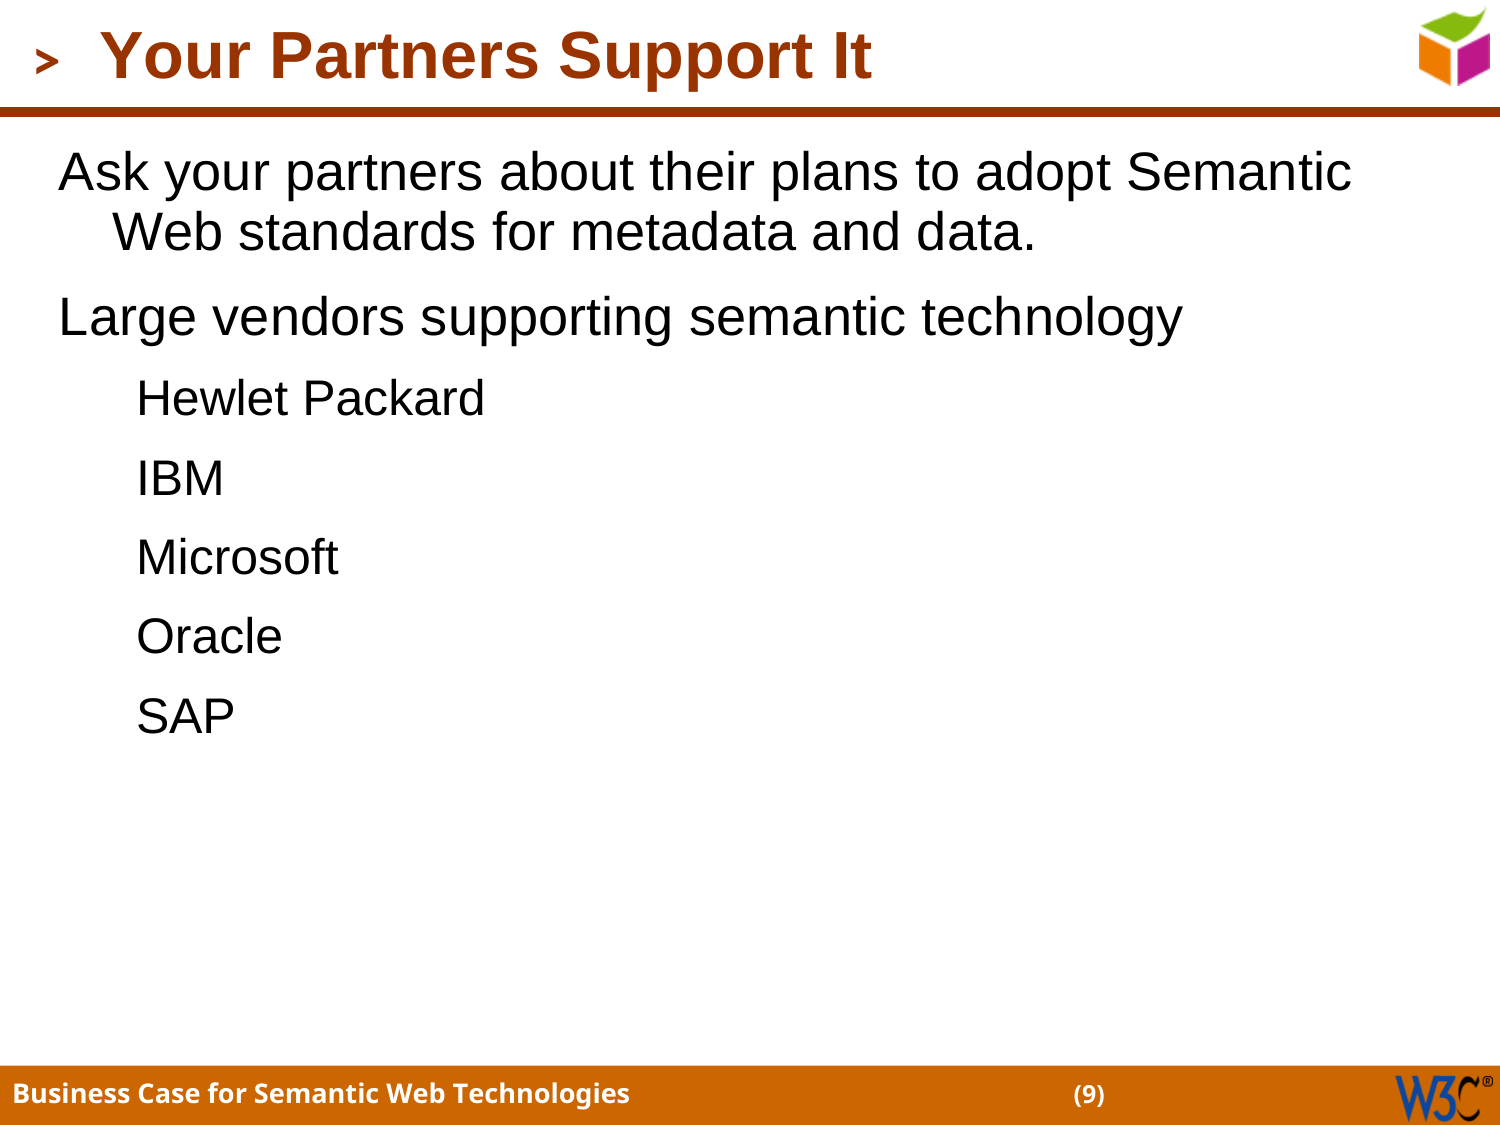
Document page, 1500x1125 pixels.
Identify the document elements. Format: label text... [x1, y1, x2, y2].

title Your Partners Support It [84, 0, 1354, 115]
picture [1392, 1073, 1497, 1125]
picture [1419, 5, 1490, 86]
list Ask your partners about their plans to adopt Semantic Web standards for metadata and data. Large vendors supporting semantic technology Hewlet Packard IBM Microsoft Oracle SAP [26, 133, 1473, 1044]
